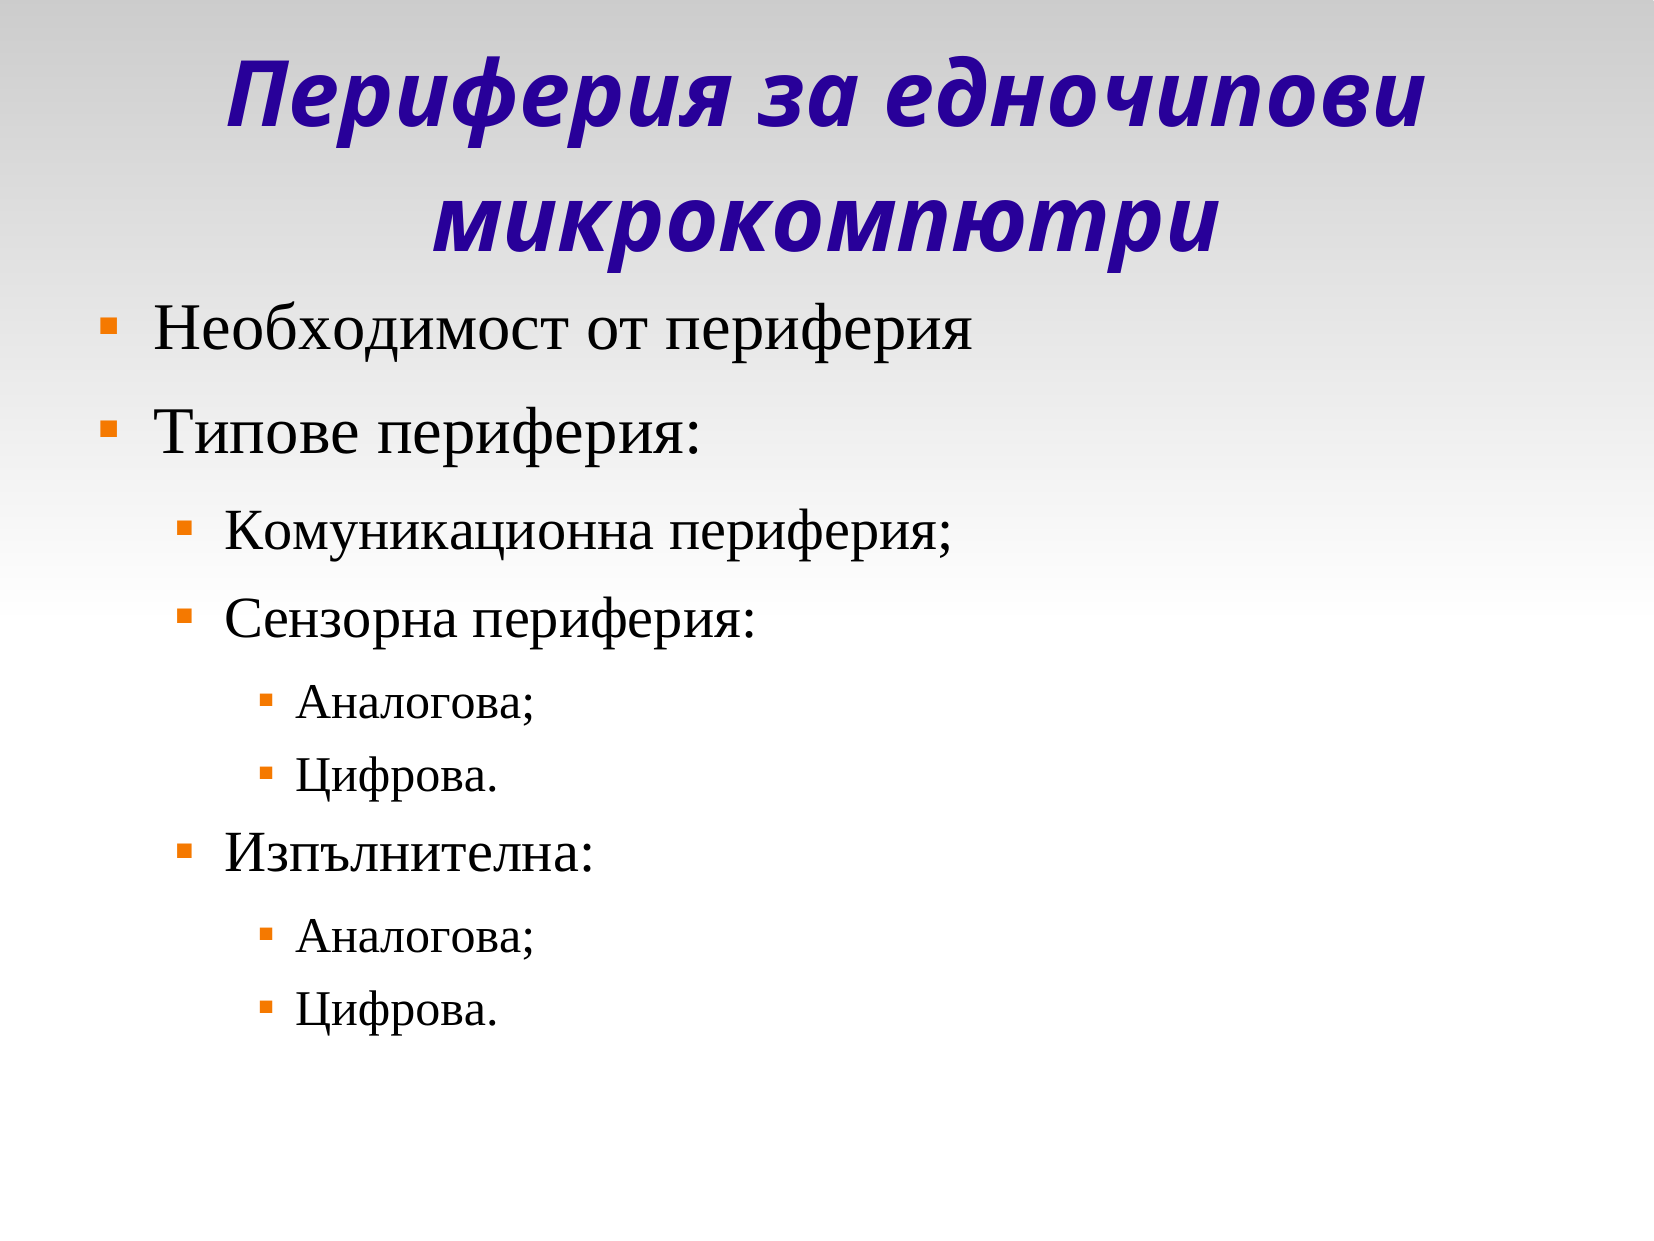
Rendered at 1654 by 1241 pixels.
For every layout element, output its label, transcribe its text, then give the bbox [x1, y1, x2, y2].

list Необходимост от периферия Типове периферия: Комуникационна периферия; Сензорна периферия: Аналогова; Цифрова. Изпълнителна: Аналогова; Цифрова. [82, 290, 1571, 1109]
title Периферия за едночипови микрокомпютри [82, 41, 1571, 265]
